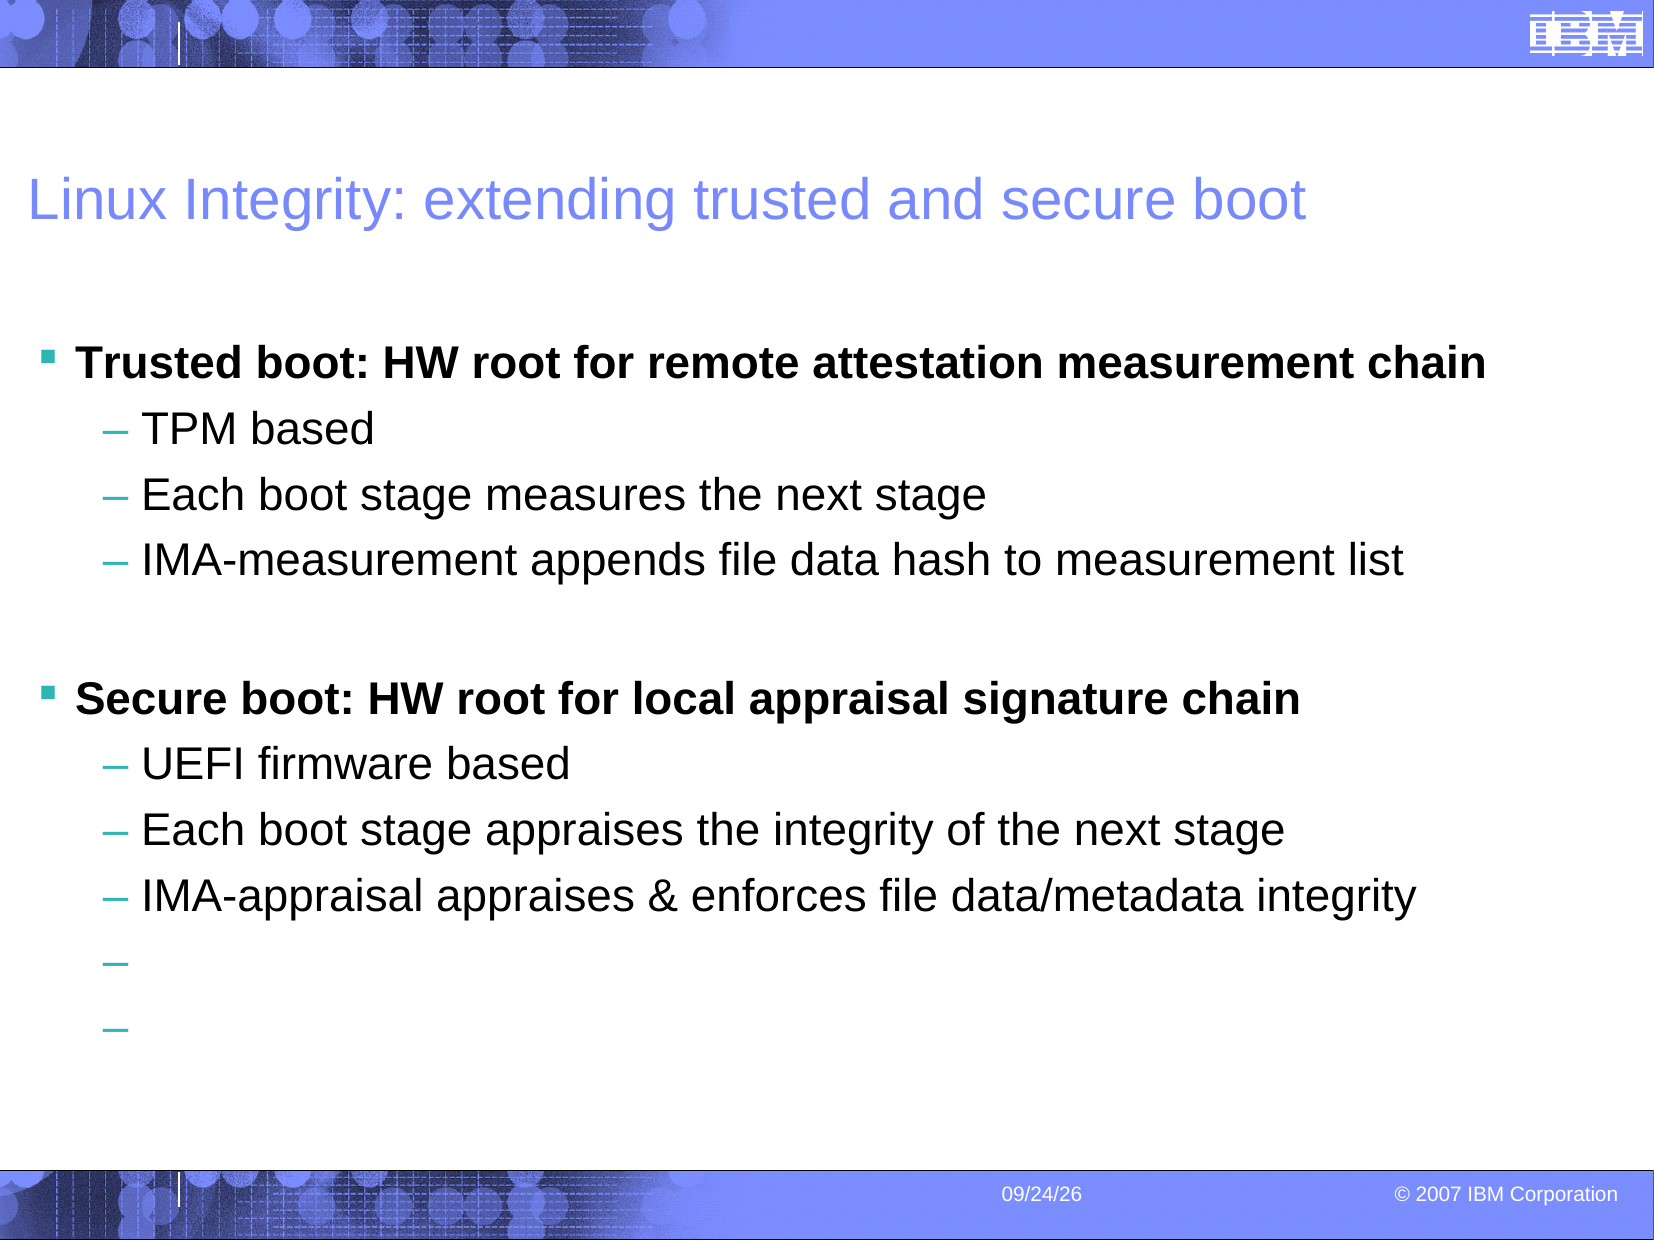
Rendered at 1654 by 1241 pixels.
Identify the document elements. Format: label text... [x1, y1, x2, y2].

list Trusted boot: HW root for remote attestation measurement chain TPM based Each boot stage measures the next stage IMA-measurement appends file data hash to measurement list Secure boot: HW root for local appraisal signature chain UEFI firmware based Each boot stage appraises the integrity of the next stage IMA-appraisal appraises & enforces file data/metadata integrity [37, 337, 1613, 1178]
title Linux Integrity: extending trusted and secure boot [27, 164, 1519, 241]
